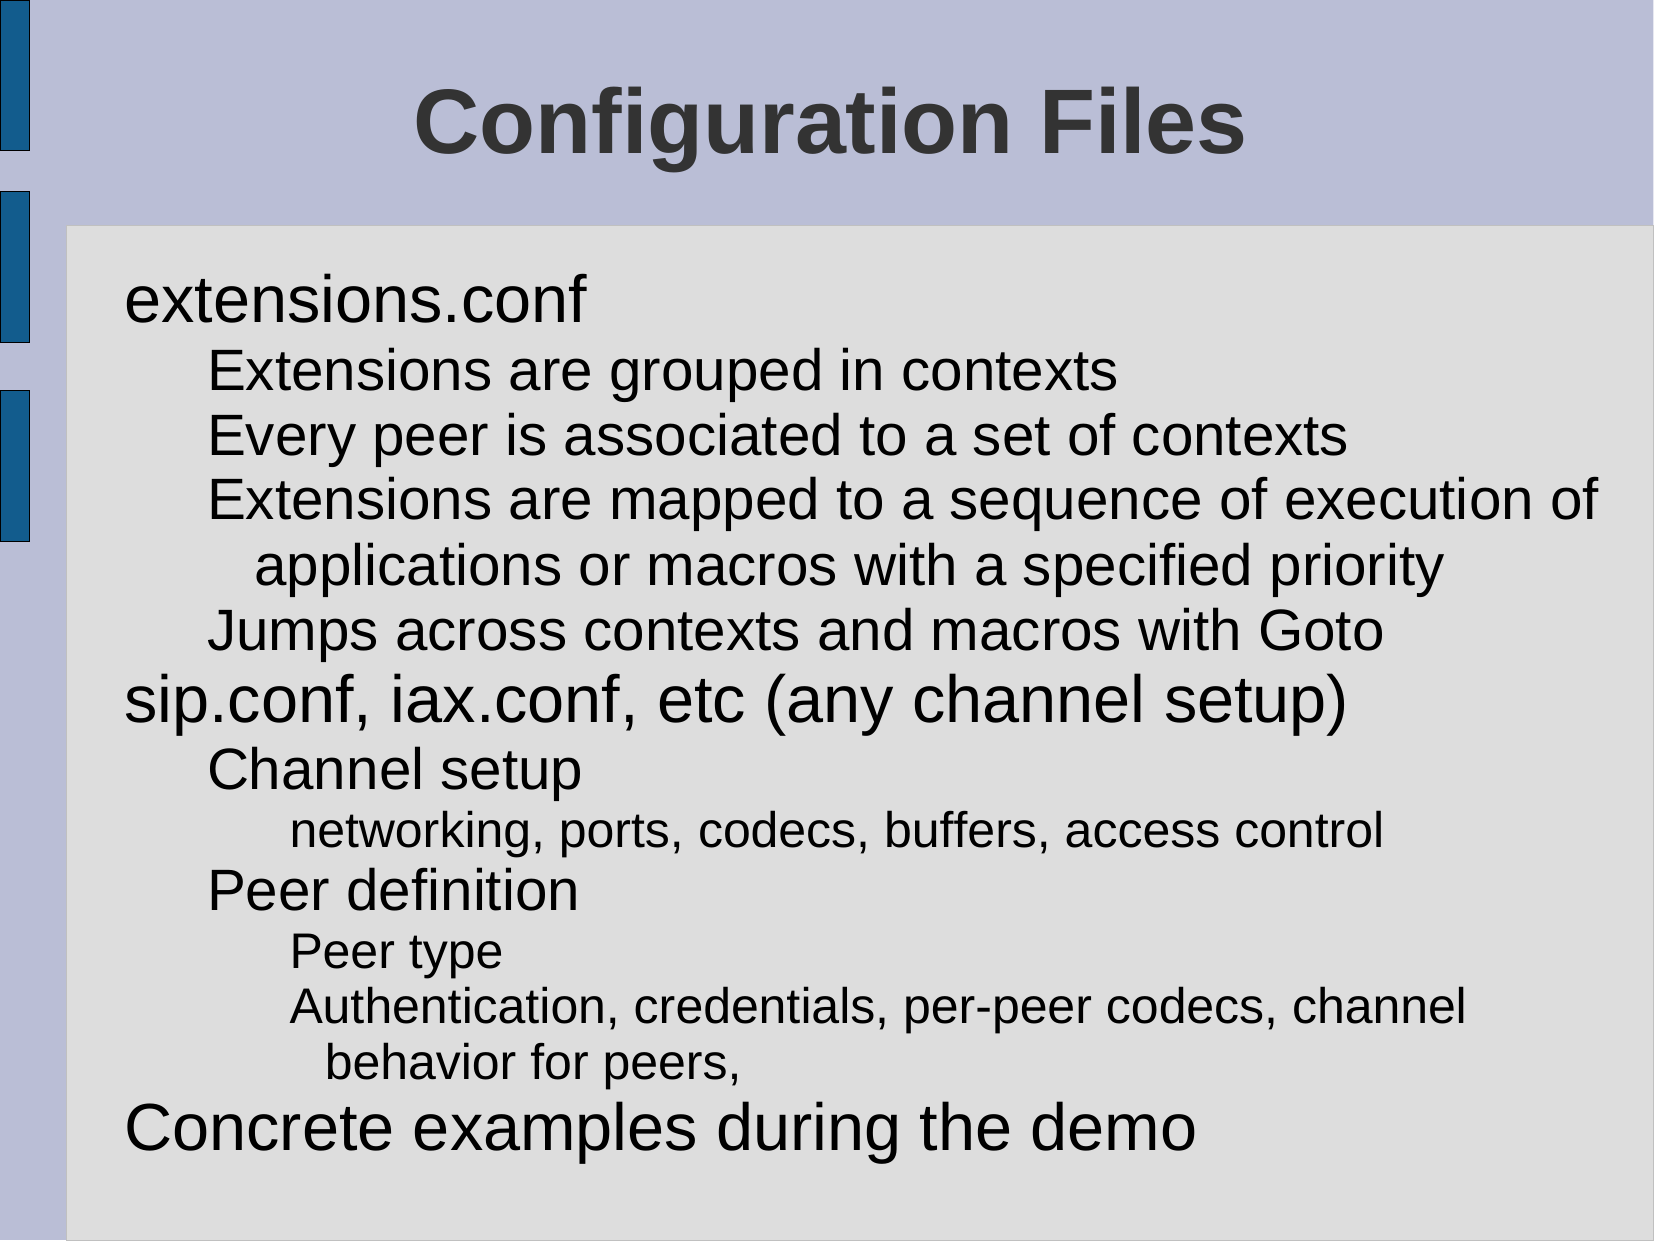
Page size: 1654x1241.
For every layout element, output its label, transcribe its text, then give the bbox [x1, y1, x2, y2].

title Configuration Files [125, 17, 1538, 226]
list extensions.conf Extensions are grouped in contexts Every peer is associated to a set of contexts Extensions are mapped to a sequence of execution of applications or macros with a specified priority Jumps across contexts and macros with Goto sip.conf, iax.conf, etc (any channel setup) Channel setup networking, ports, codecs, buffers, access control Peer definition Peer type Authentication, credentials, per-peer codecs, channel behavior for peers, Concrete examples during the demo [112, 262, 1613, 1165]
